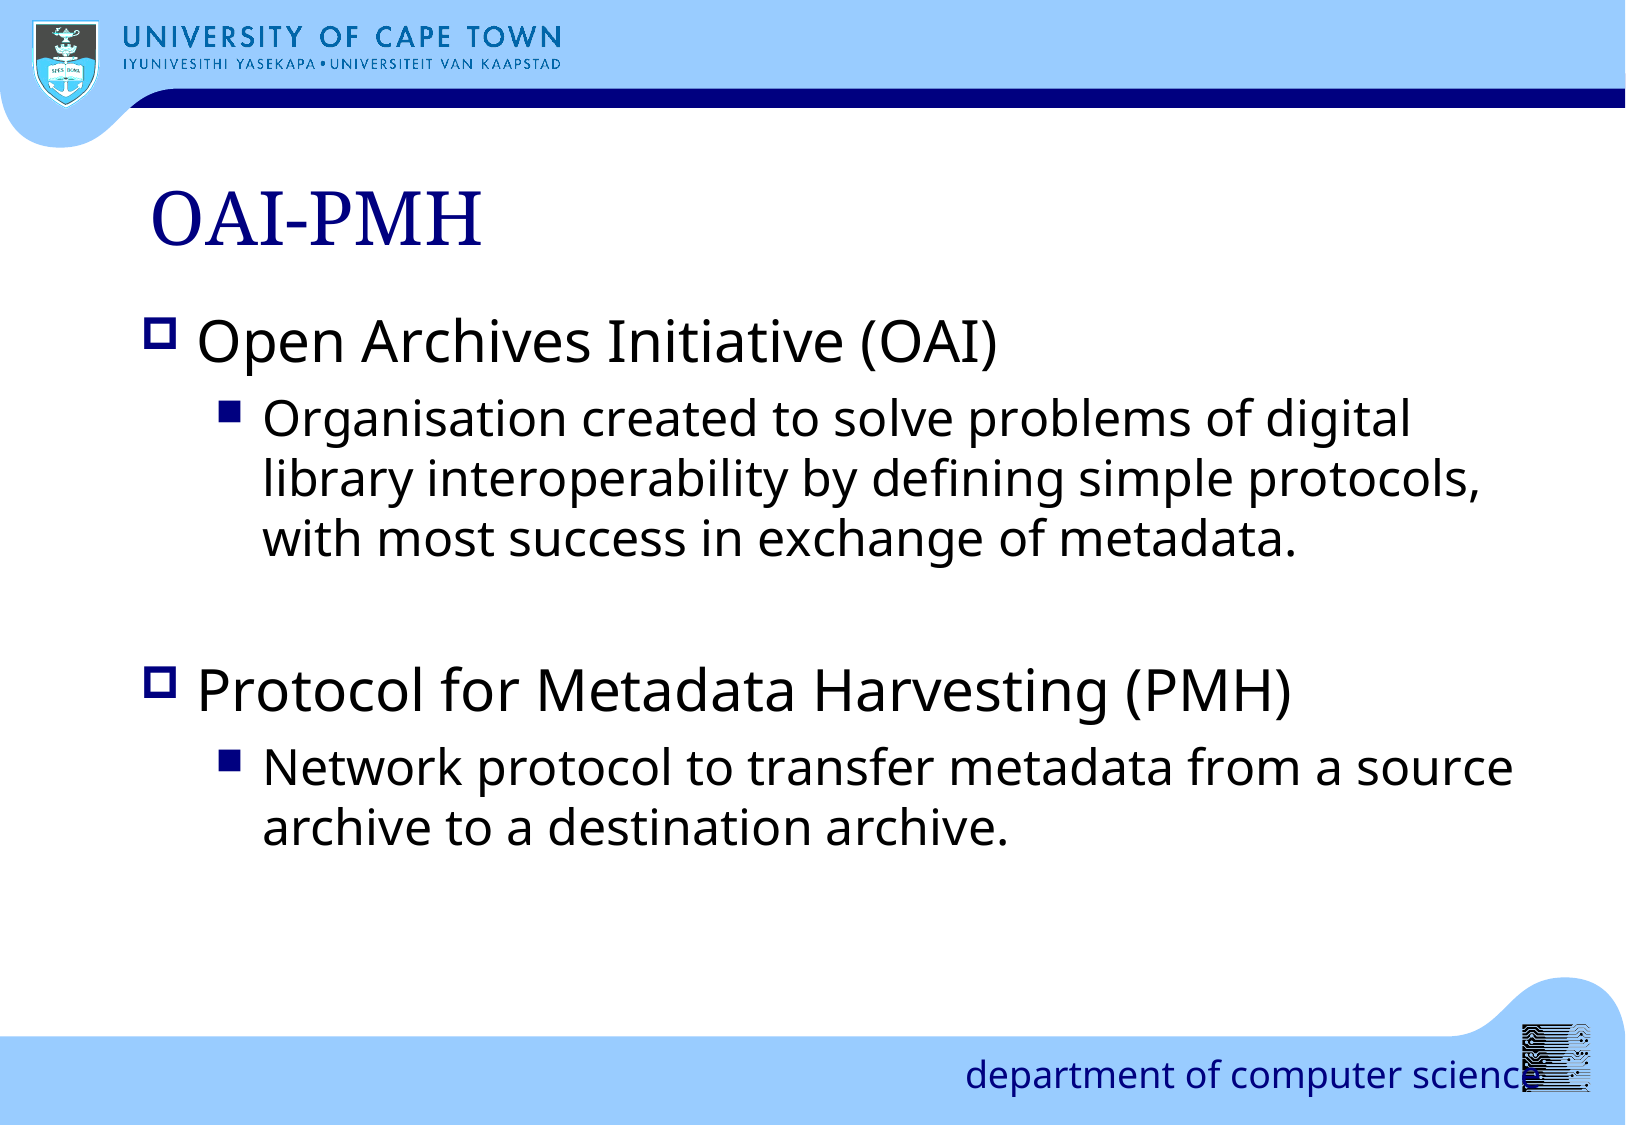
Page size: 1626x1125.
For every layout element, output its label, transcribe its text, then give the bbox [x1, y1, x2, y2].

title OAI-PMH [134, 140, 1571, 268]
list Open Archives Initiative (OAI) Organisation created to solve problems of digital library interoperability by defining simple protocols, with most success in exchange of metadata. Protocol for Metadata Harvesting (PMH) Network protocol to transfer metadata from a source archive to a destination archive. [125, 296, 1570, 949]
picture [120, 23, 563, 71]
picture [1526, 1070, 1536, 1076]
picture [1522, 1024, 1591, 1092]
